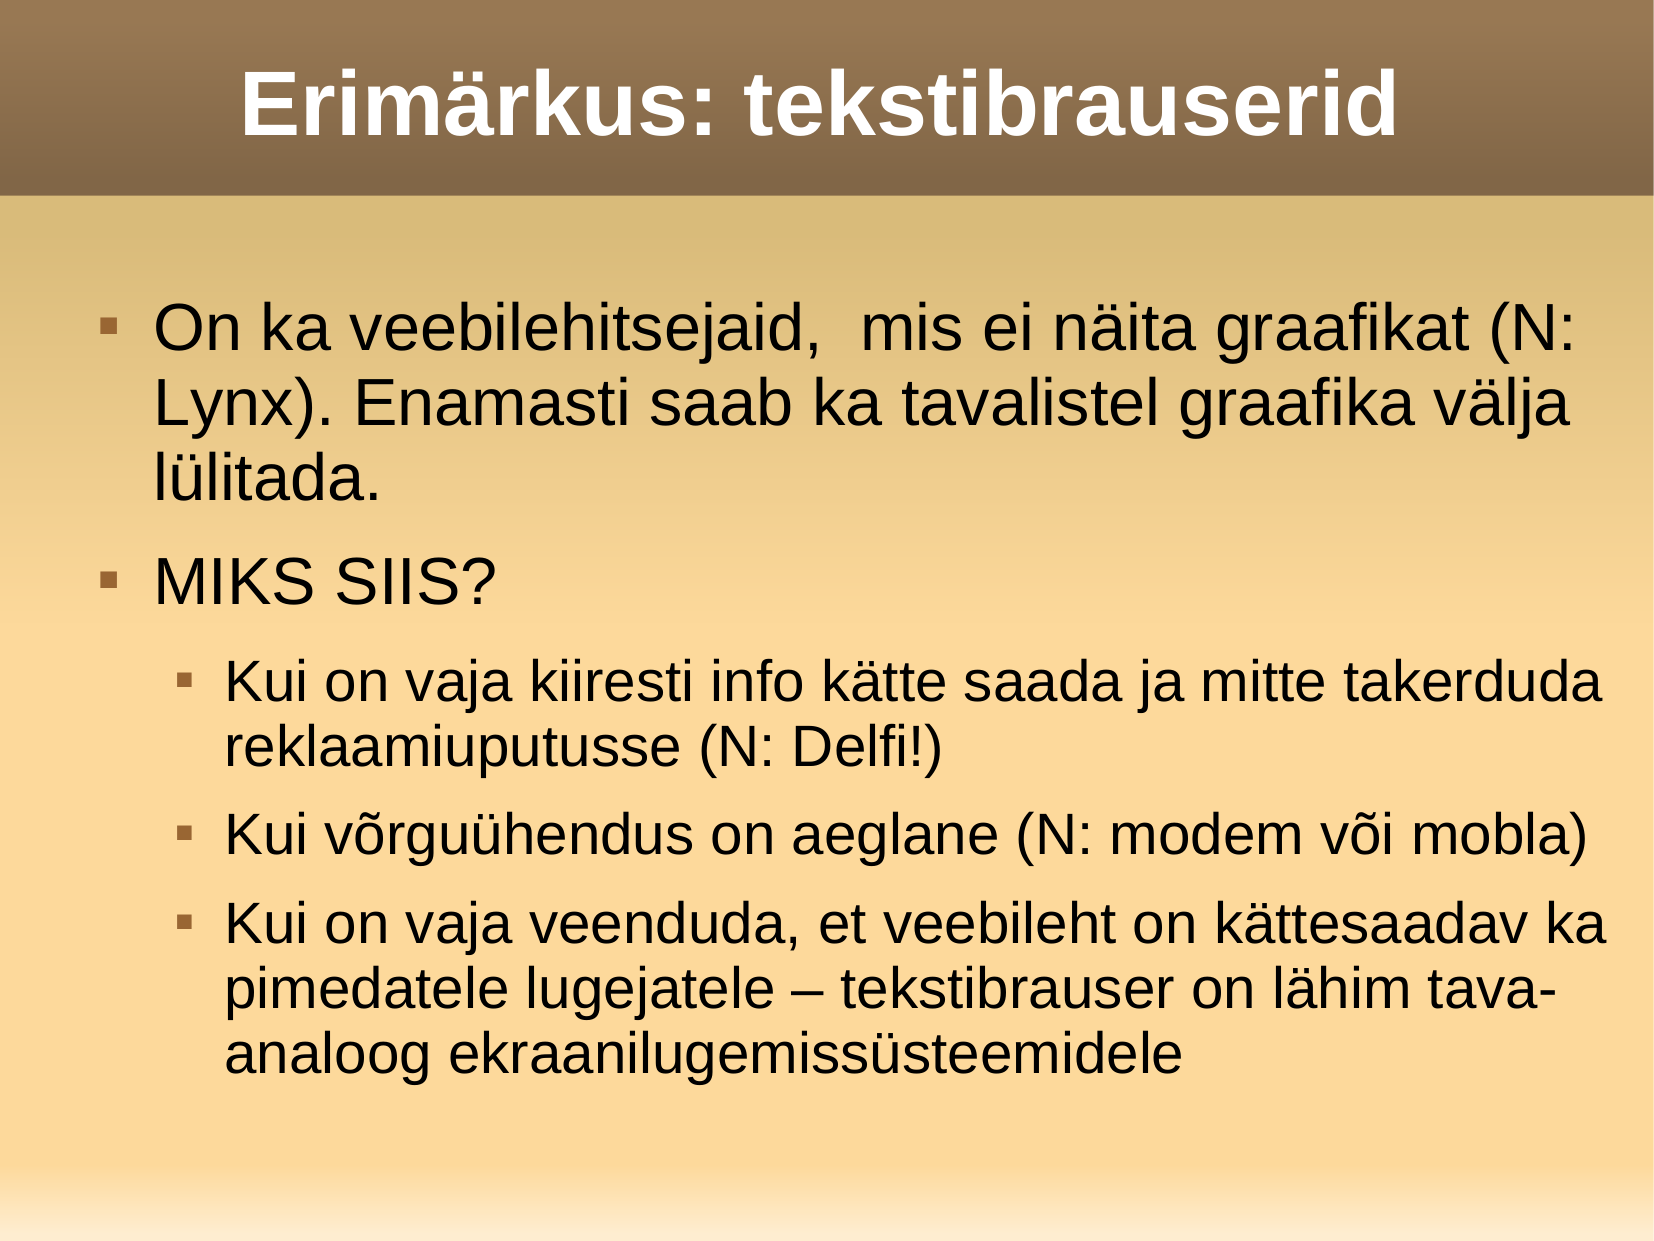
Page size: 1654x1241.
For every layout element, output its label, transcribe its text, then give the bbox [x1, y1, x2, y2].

list On ka veebilehitsejaid, mis ei näita graafikat (N: Lynx). Enamasti saab ka tavalistel graafika välja lülitada. MIKS SIIS? Kui on vaja kiiresti info kätte saada ja mitte takerduda reklaamiuputusse (N: Delfi!) Kui võrguühendus on aeglane (N: modem või mobla) Kui on vaja veenduda, et veebileht on kättesaadav ka pimedatele lugejatele – tekstibrauser on lähim tava-analoog ekraanilugemissüsteemidele [82, 290, 1625, 1094]
picture [0, 0, 1654, 1241]
title Erimärkus: tekstibrauserid [76, 7, 1565, 200]
